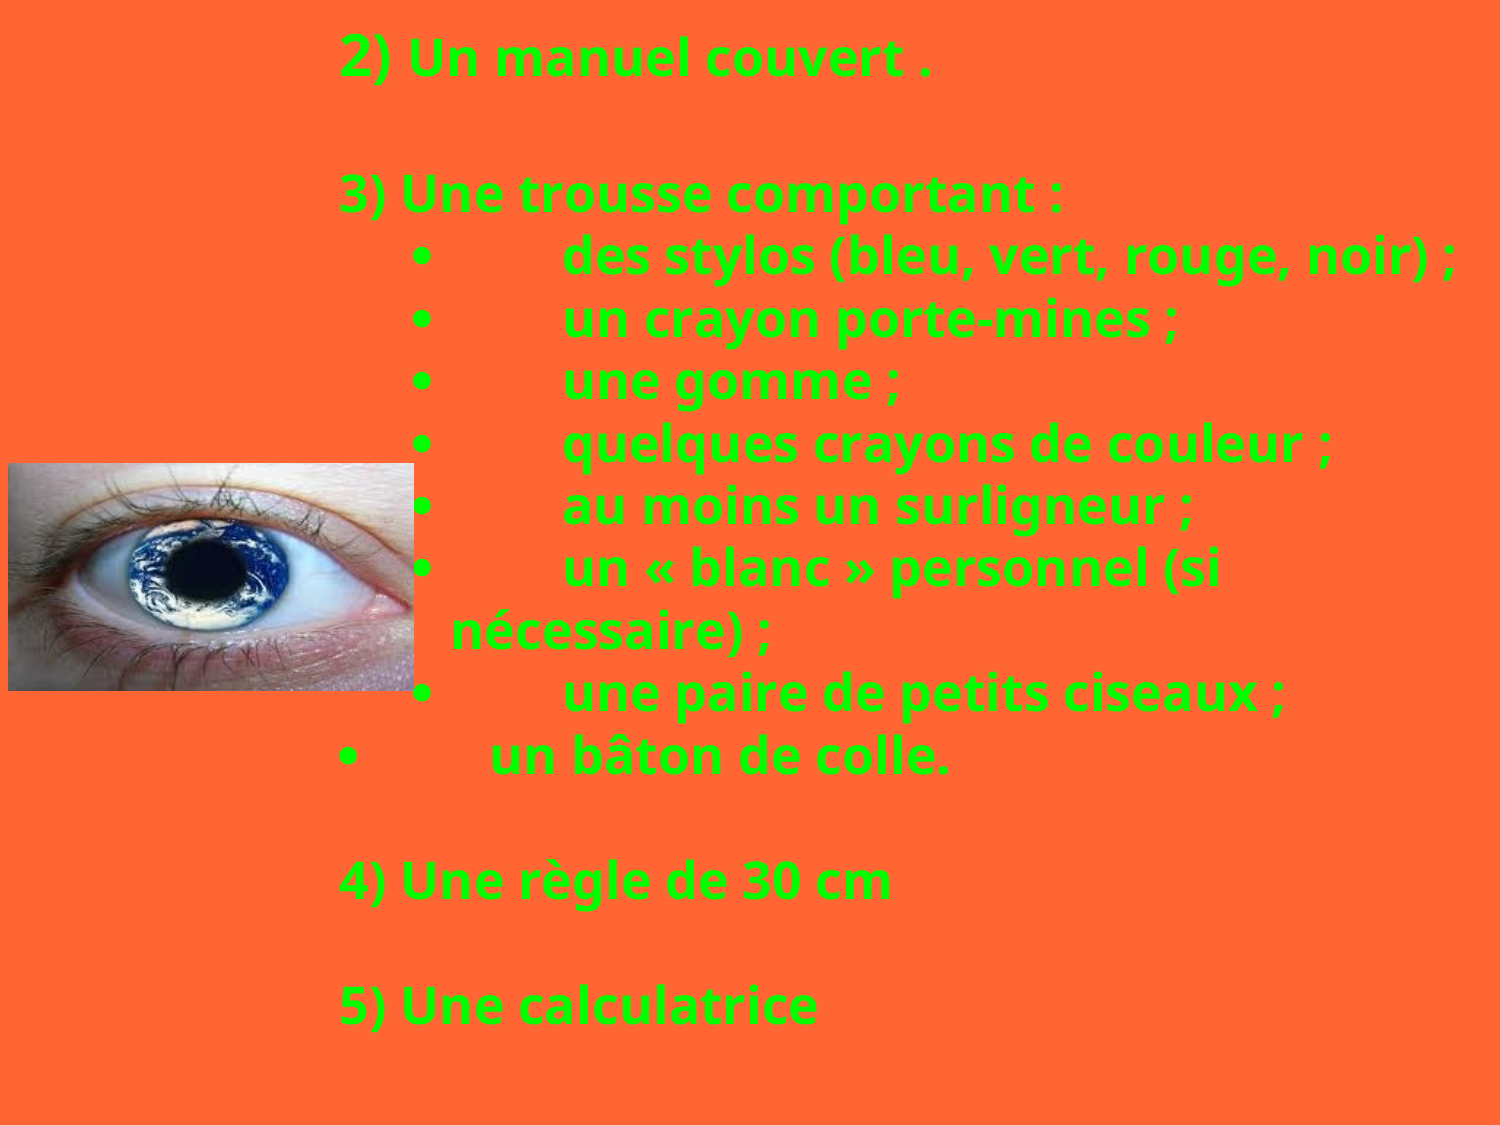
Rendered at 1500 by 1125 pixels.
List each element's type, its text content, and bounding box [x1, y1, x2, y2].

text_box 2) Un manuel couvert . 3) Une trousse comportant :  des stylos (bleu, vert, rouge, noir) ;  un crayon porte-mines ;  une gomme ;  quelques crayons de couleur ;  au moins un surligneur ;  un « blanc » personnel (si nécessaire) ;  une paire de petits ciseaux ;  un bâton de colle. 4) Une règle de 30 cm 5) Une calculatrice [324, 0, 1500, 1043]
picture [8, 463, 414, 691]
